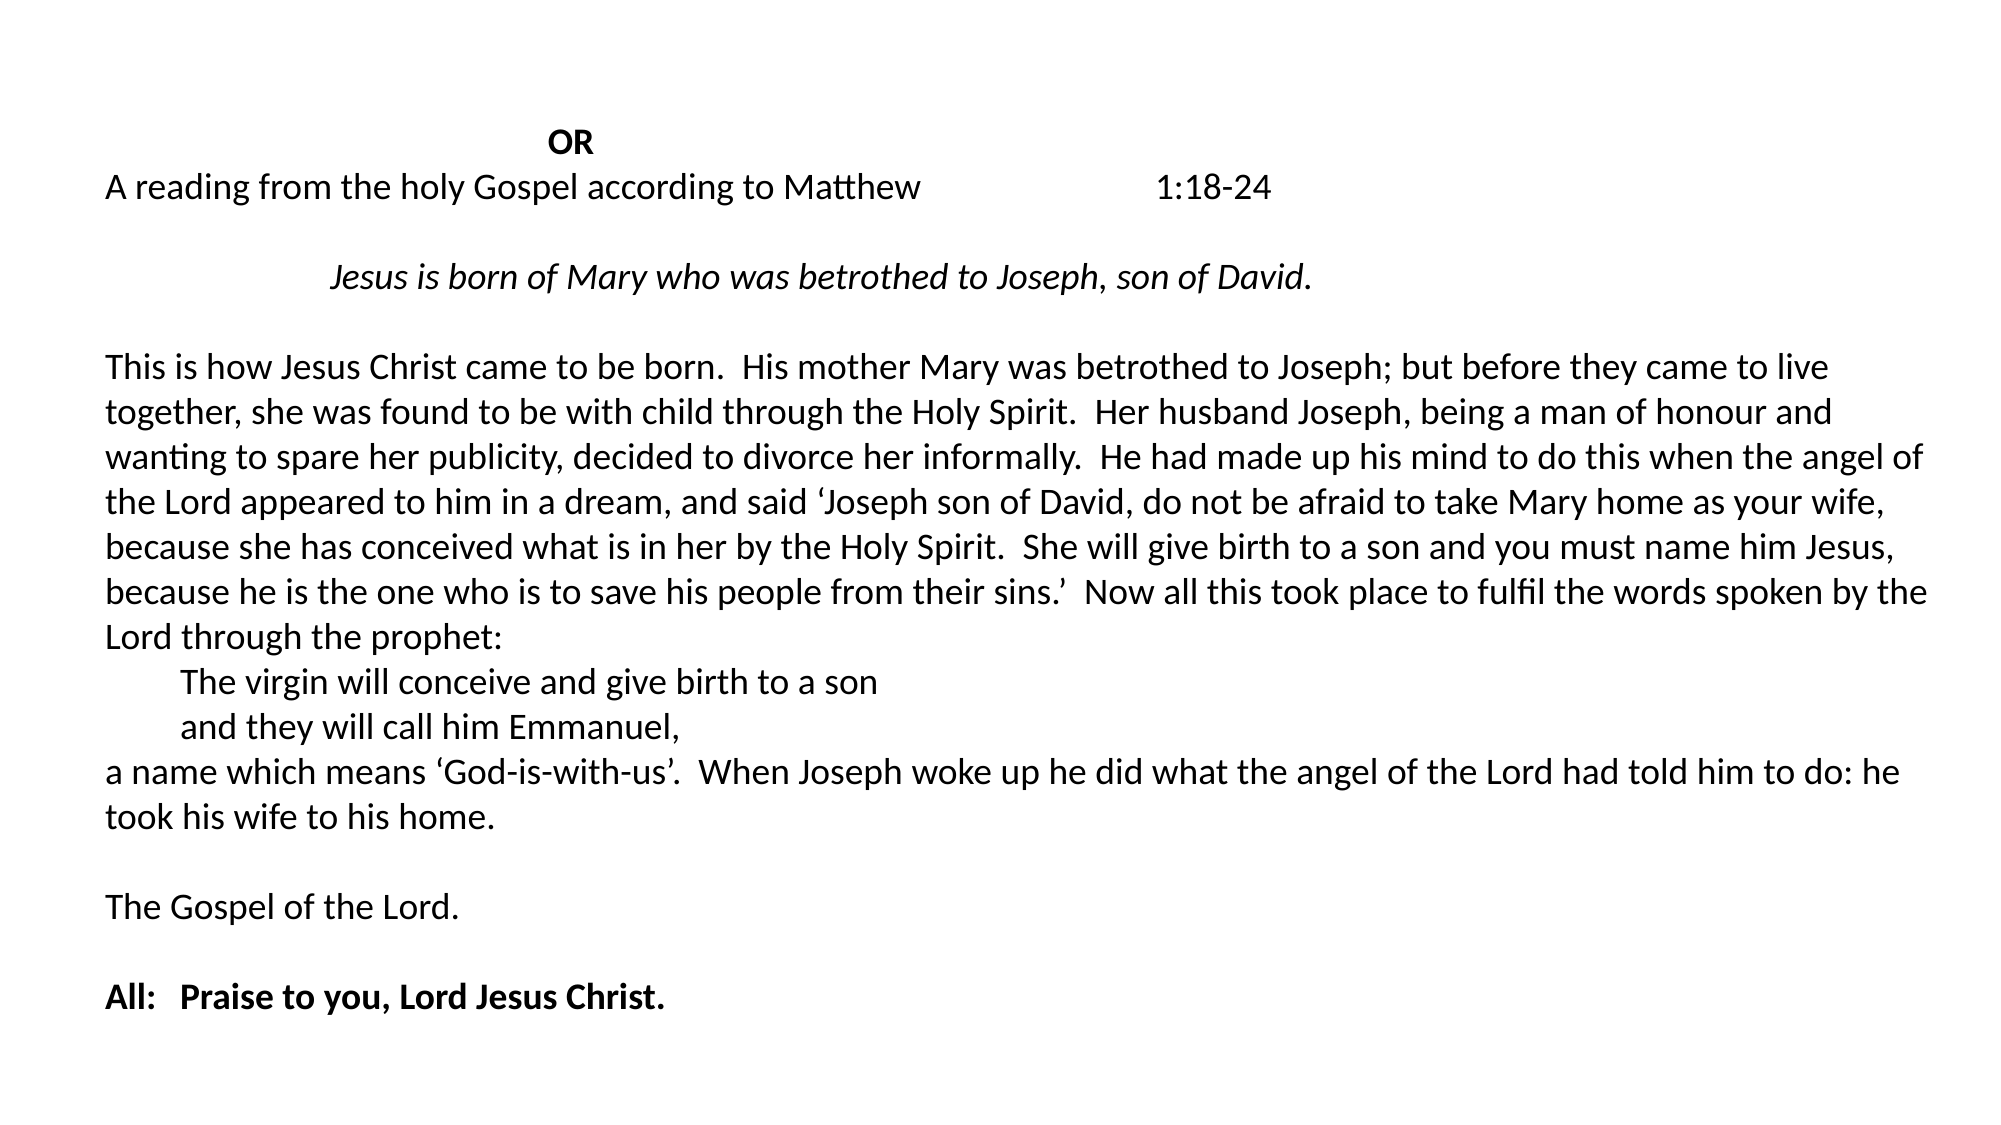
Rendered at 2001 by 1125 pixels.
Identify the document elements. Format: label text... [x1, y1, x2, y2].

text_box OR A reading from the holy Gospel according to Matthew 1:18-24 Jesus is born of Mary who was betrothed to Joseph, son of David. This is how Jesus Christ came to be born. His mother Mary was betrothed to Joseph; but before they came to live together, she was found to be with child through the Holy Spirit. Her husband Joseph, being a man of honour and wanting to spare her publicity, decided to divorce her informally. He had made up his mind to do this when the angel of the Lord appeared to him in a dream, and said ‘Joseph son of David, do not be afraid to take Mary home as your wife, because she has conceived what is in her by the Holy Spirit. She will give birth to a son and you must name him Jesus, because he is the one who is to save his people from their sins.’ Now all this took place to fulfil the words spoken by the Lord through the prophet: The virgin will conceive and give birth to a son and they will call him Emmanuel, a name which means ‘God-is-with-us’. When Joseph woke up he did what the angel of the Lord had told him to do: he took his wife to his home. The Gospel of the Lord. All: Praise to you, Lord Jesus Christ. [90, 109, 1951, 1079]
